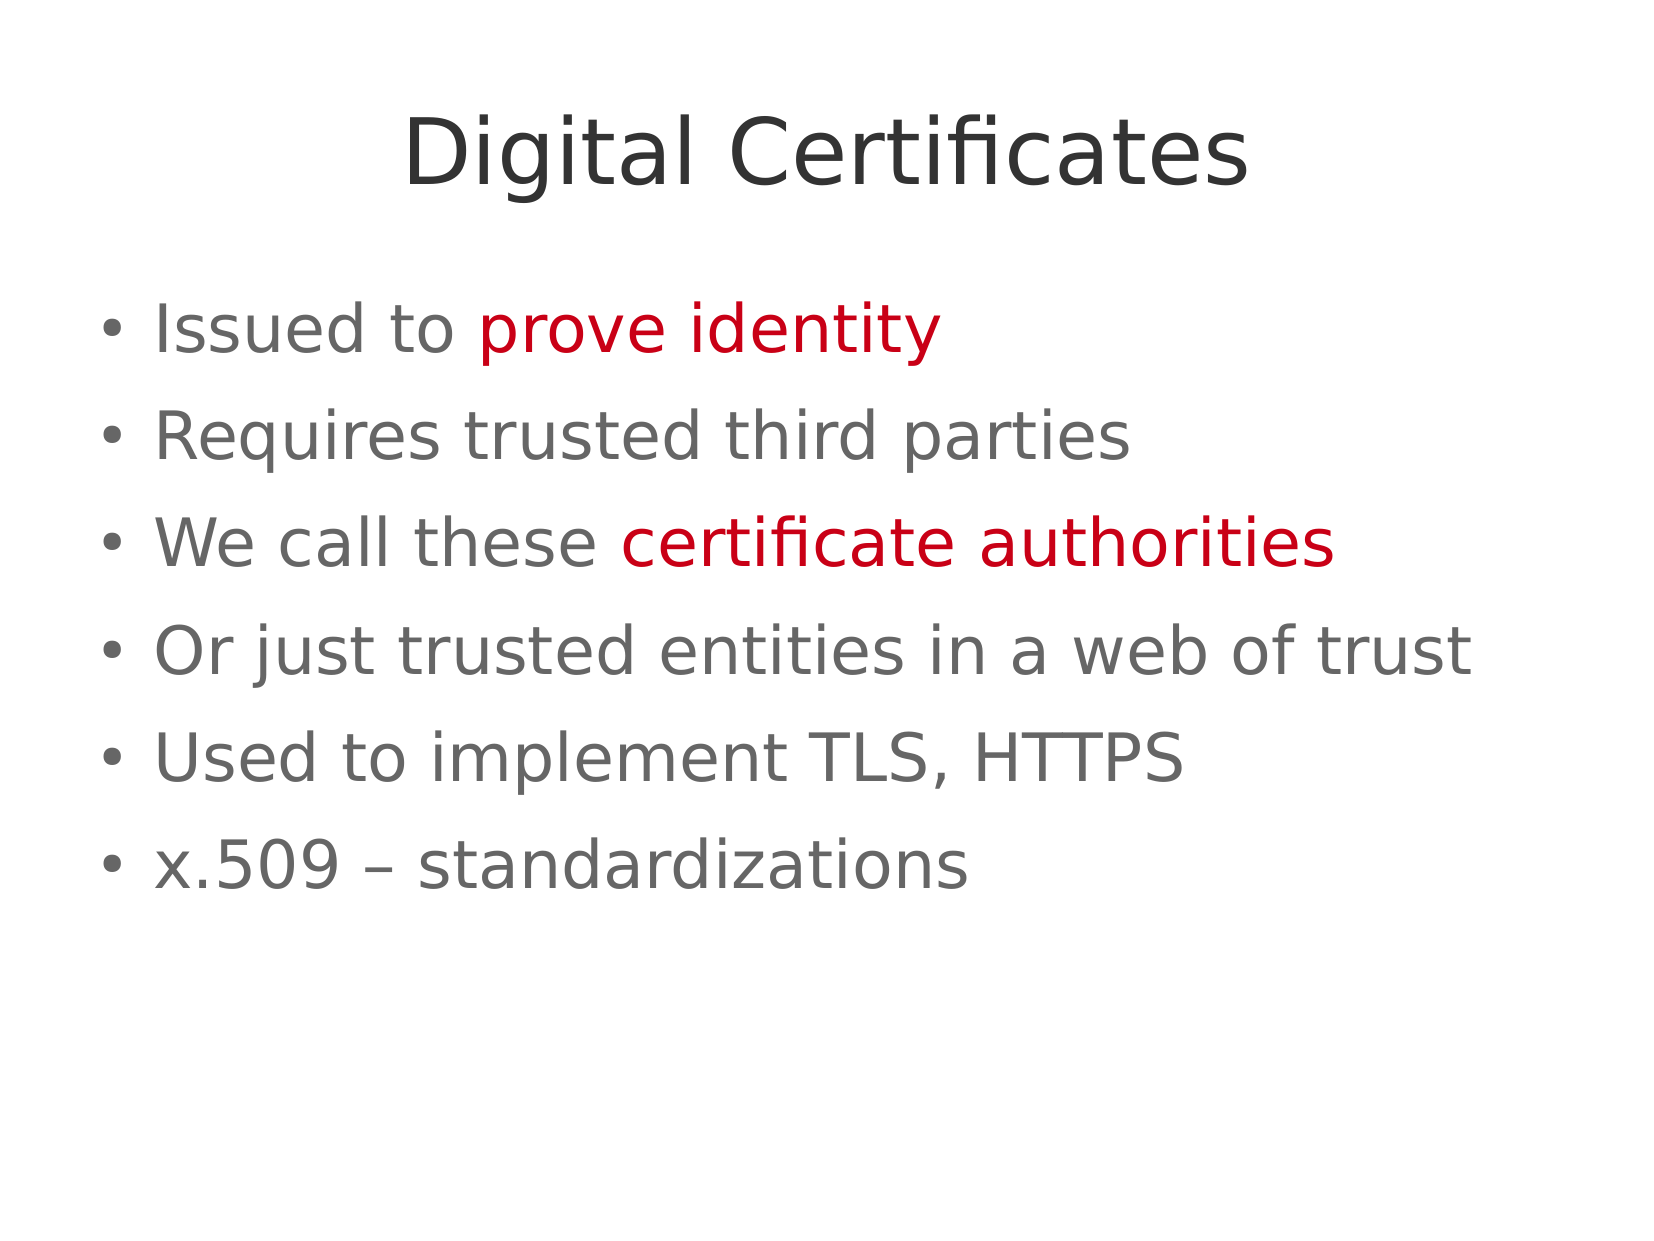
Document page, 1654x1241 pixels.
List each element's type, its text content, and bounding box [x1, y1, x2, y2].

list Issued to prove identity Requires trusted third parties We call these certificate authorities Or just trusted entities in a web of trust Used to implement TLS, HTTPS x.509 – standardizations [82, 290, 1571, 1109]
title Digital Certificates [82, 56, 1571, 250]
